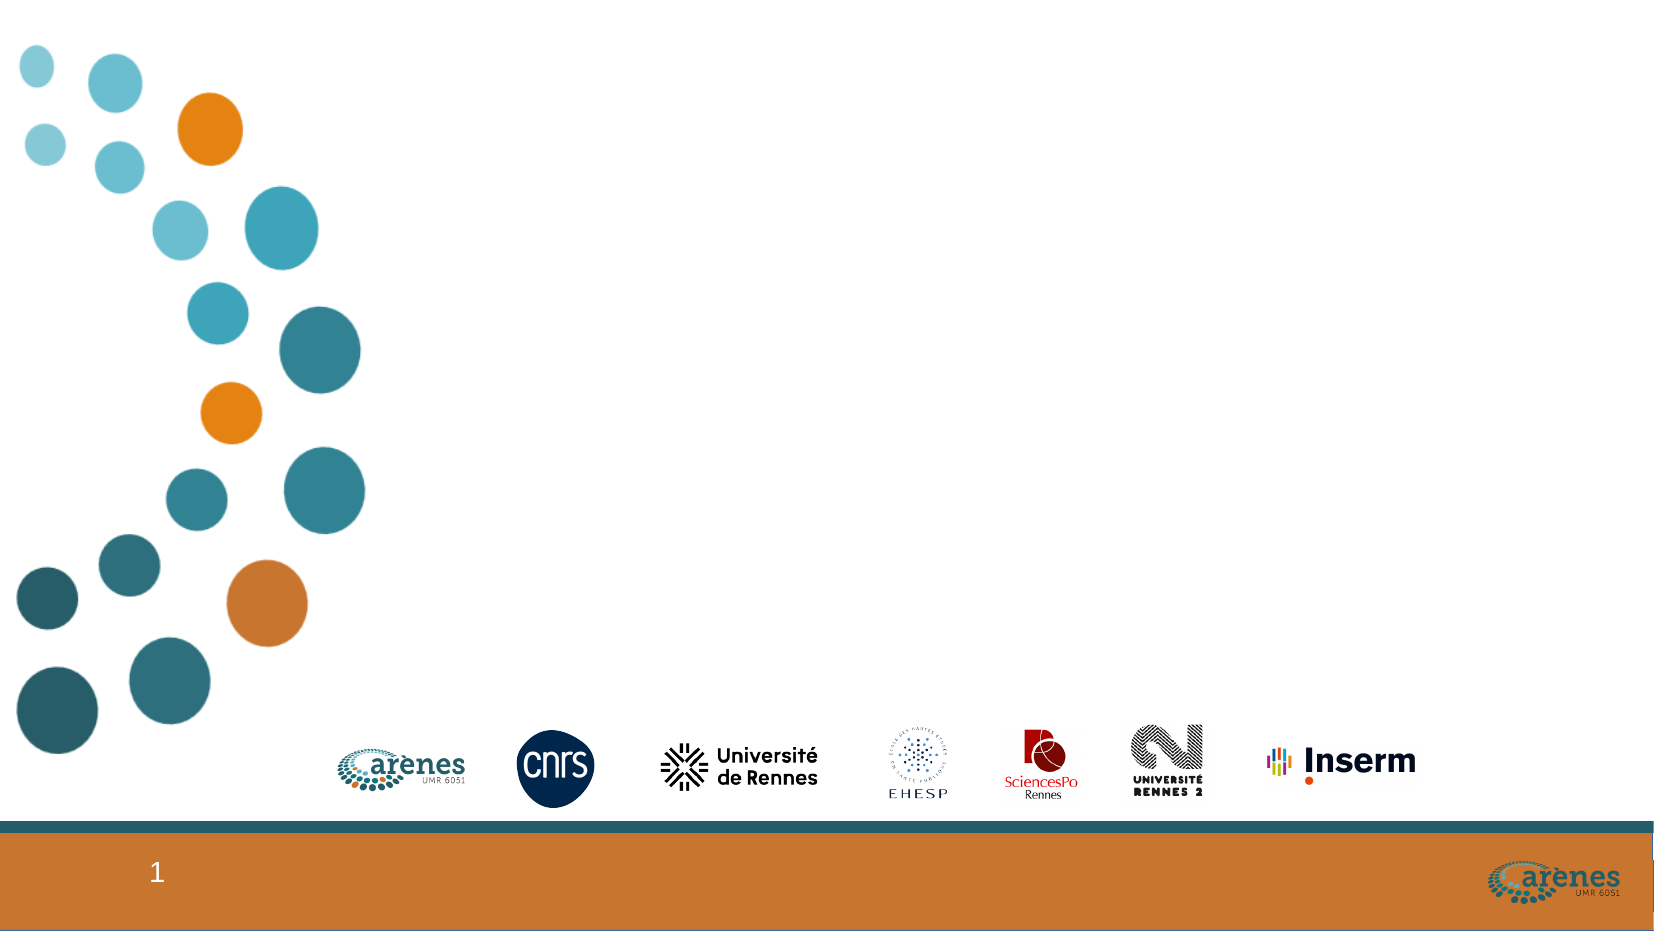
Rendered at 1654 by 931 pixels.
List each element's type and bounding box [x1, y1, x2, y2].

picture [0, 30, 1418, 809]
picture [1480, 856, 1625, 908]
